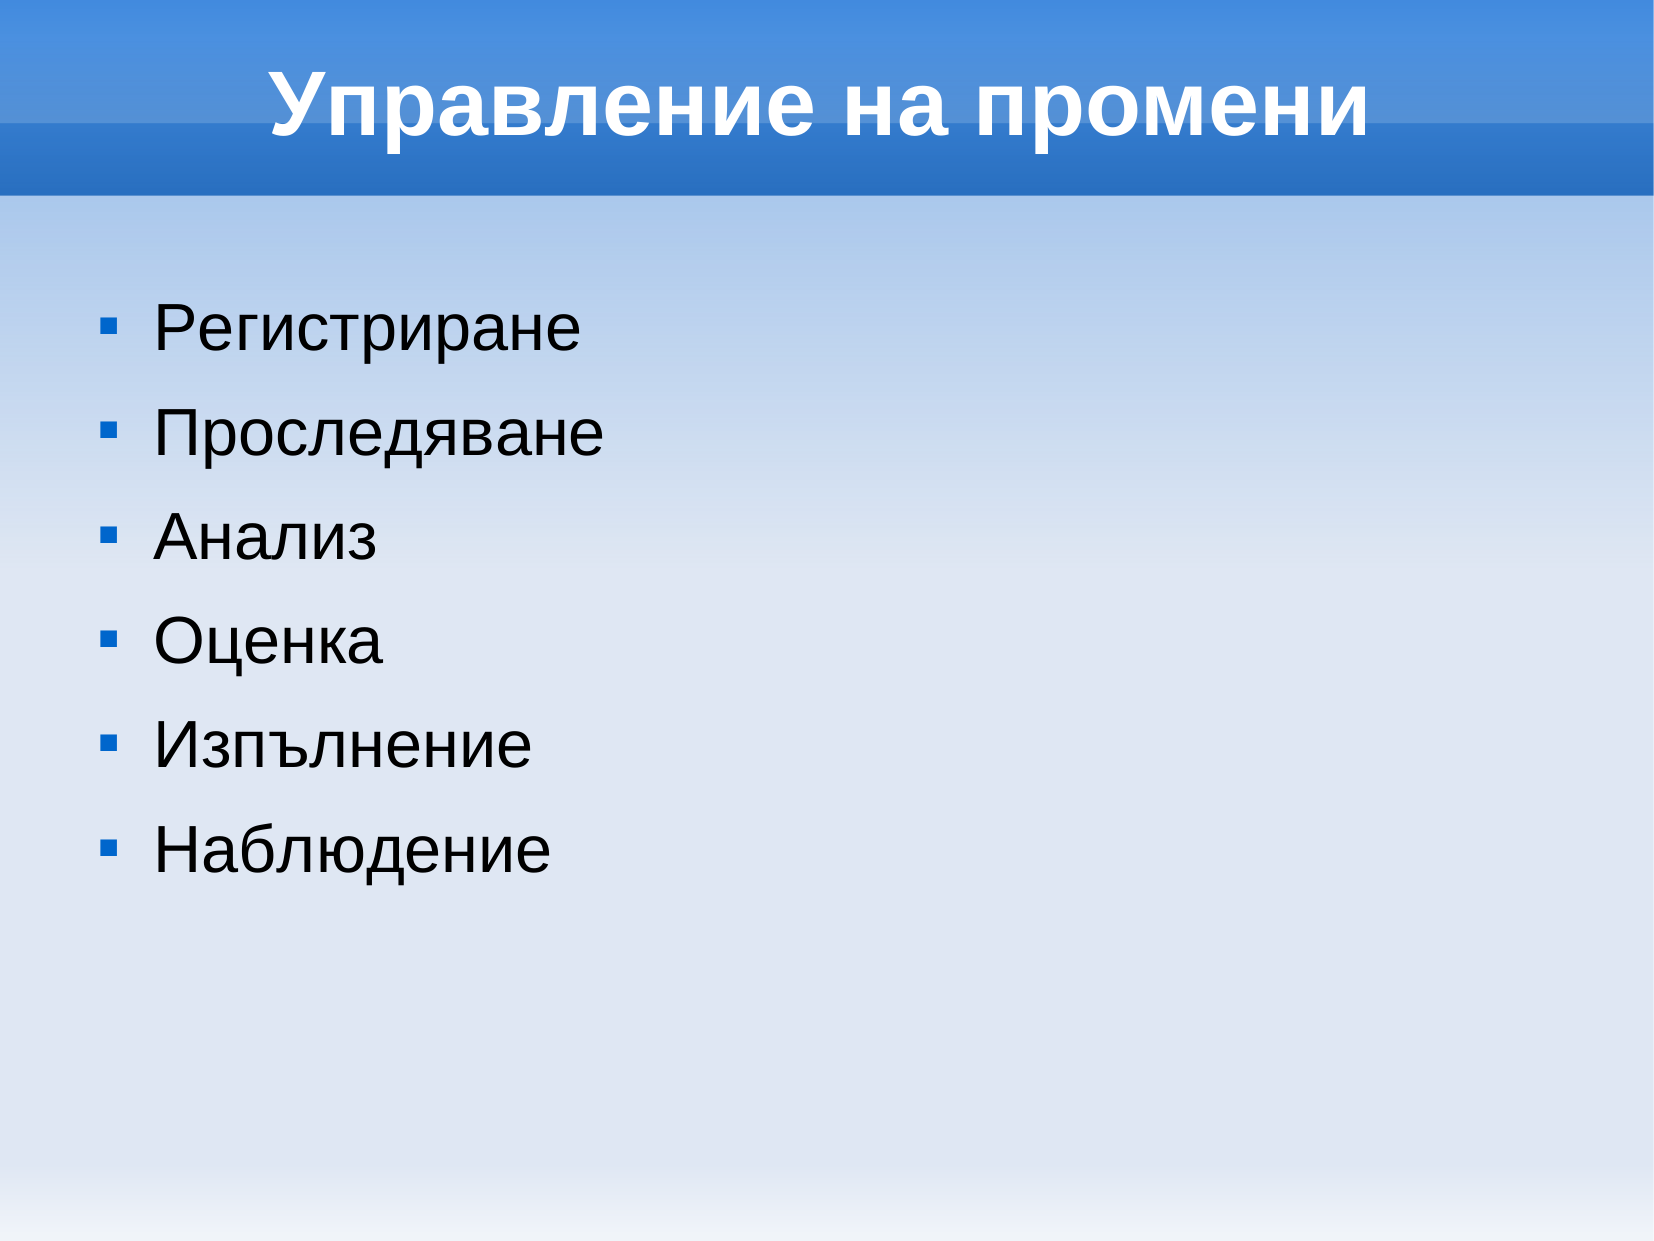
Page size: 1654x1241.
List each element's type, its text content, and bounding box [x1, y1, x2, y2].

picture [0, 0, 1654, 1241]
title Управление на промени [76, 0, 1565, 208]
list Регистриране Проследяване Анализ Оценка Изпълнение Наблюдение [82, 290, 1571, 1109]
